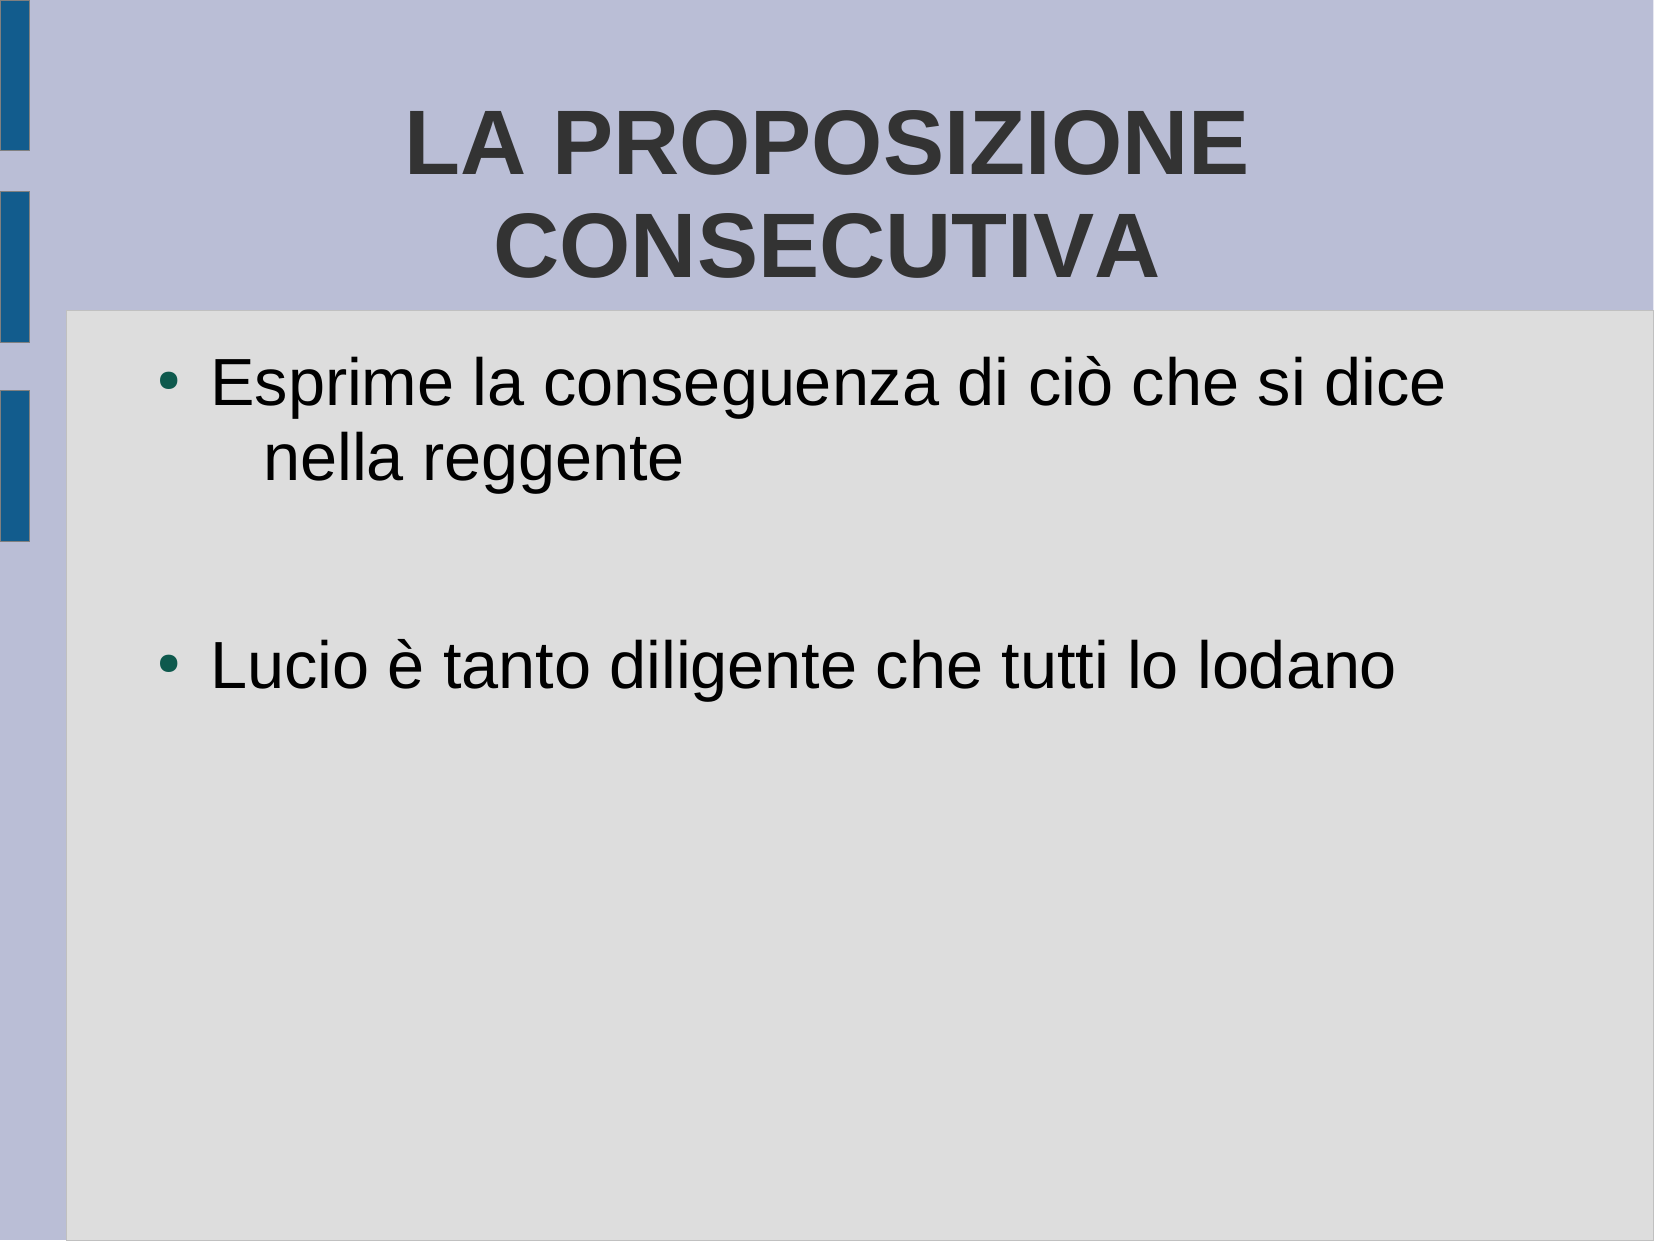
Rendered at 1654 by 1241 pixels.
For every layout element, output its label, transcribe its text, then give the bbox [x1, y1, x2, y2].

title LA PROPOSIZIONE CONSECUTIVA [121, 91, 1534, 299]
list Esprime la conseguenza di ciò che si dice nella reggente Lucio è tanto diligente che tutti lo lodano [121, 344, 1534, 1127]
